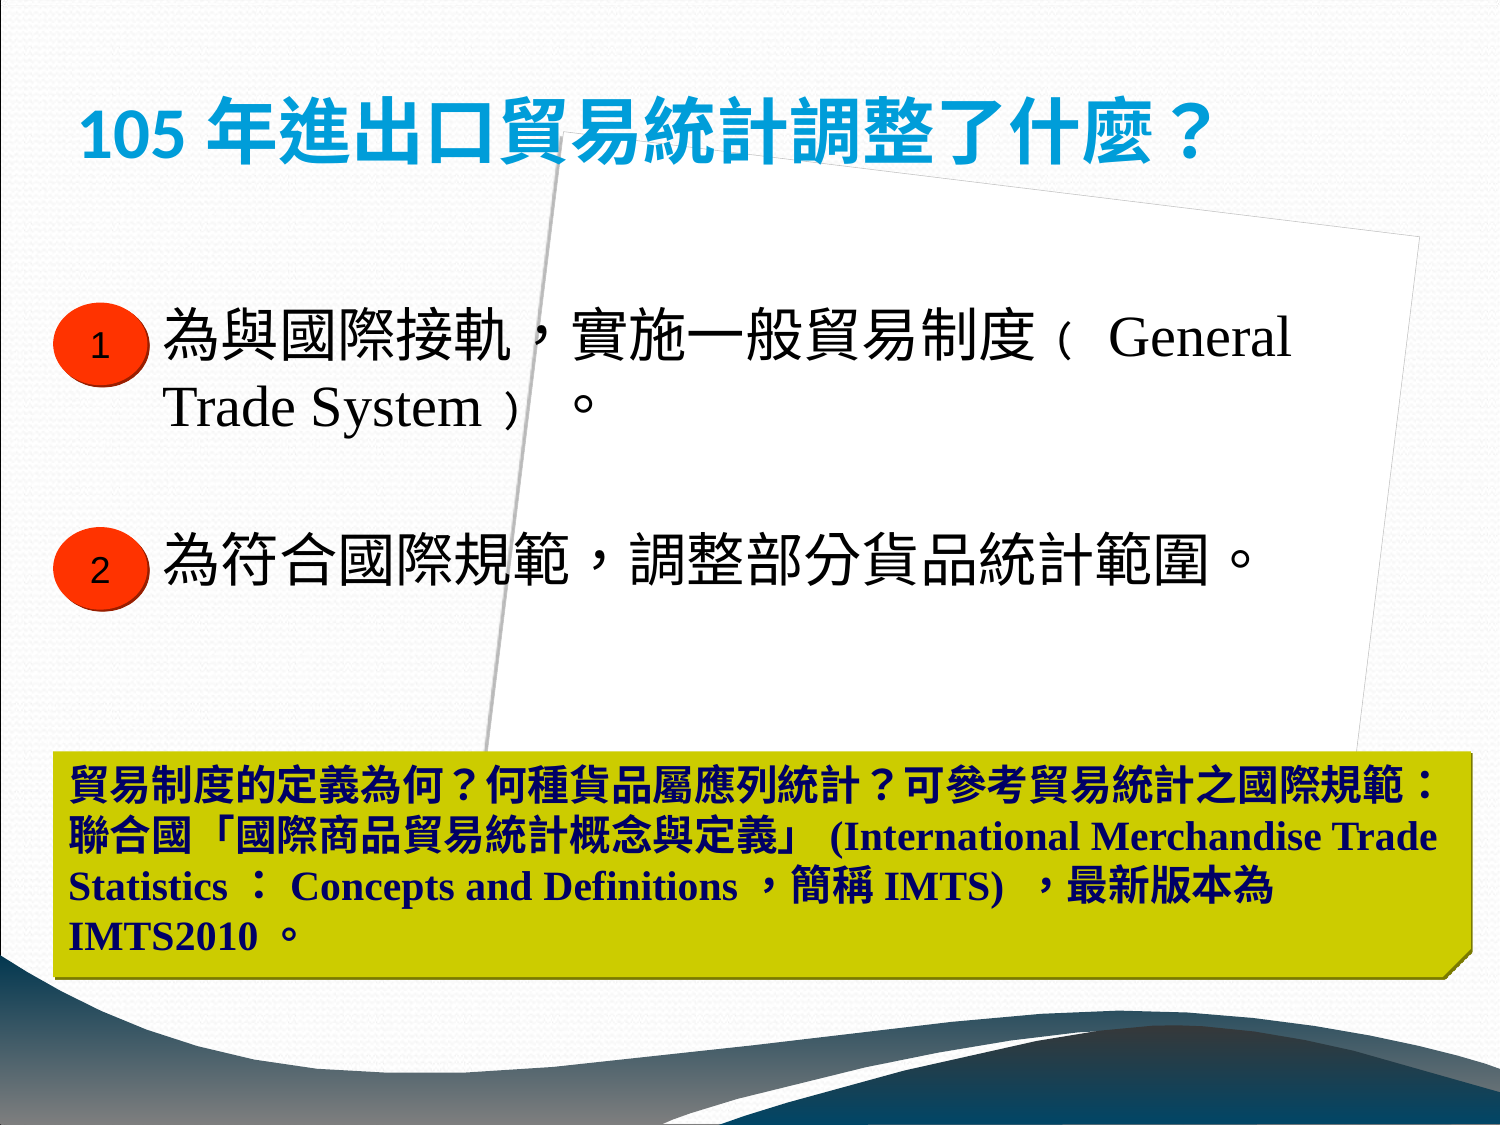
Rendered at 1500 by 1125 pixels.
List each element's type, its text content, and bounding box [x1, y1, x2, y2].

text_box 為符合國際規範，調整部分貨品統計範圍。 [147, 515, 1436, 601]
text_box 為與國際接軌，實施一般貿易制度﹙General Trade System﹚。 [147, 290, 1436, 447]
text_box 貿易制度的定義為何？何種貨品屬應列統計？可參考貿易統計之國際規範：聯合國「國際商品貿易統計概念與定義」(International Merchandise Trade Statistics：Concepts and Definitions，簡稱IMTS) ，最新版本為IMTS2010。 [53, 751, 1471, 978]
text_box 1 [53, 302, 147, 386]
text_box 2 [53, 527, 147, 610]
title 105年進出口貿易統計調整了什麼？ [76, 66, 1427, 174]
